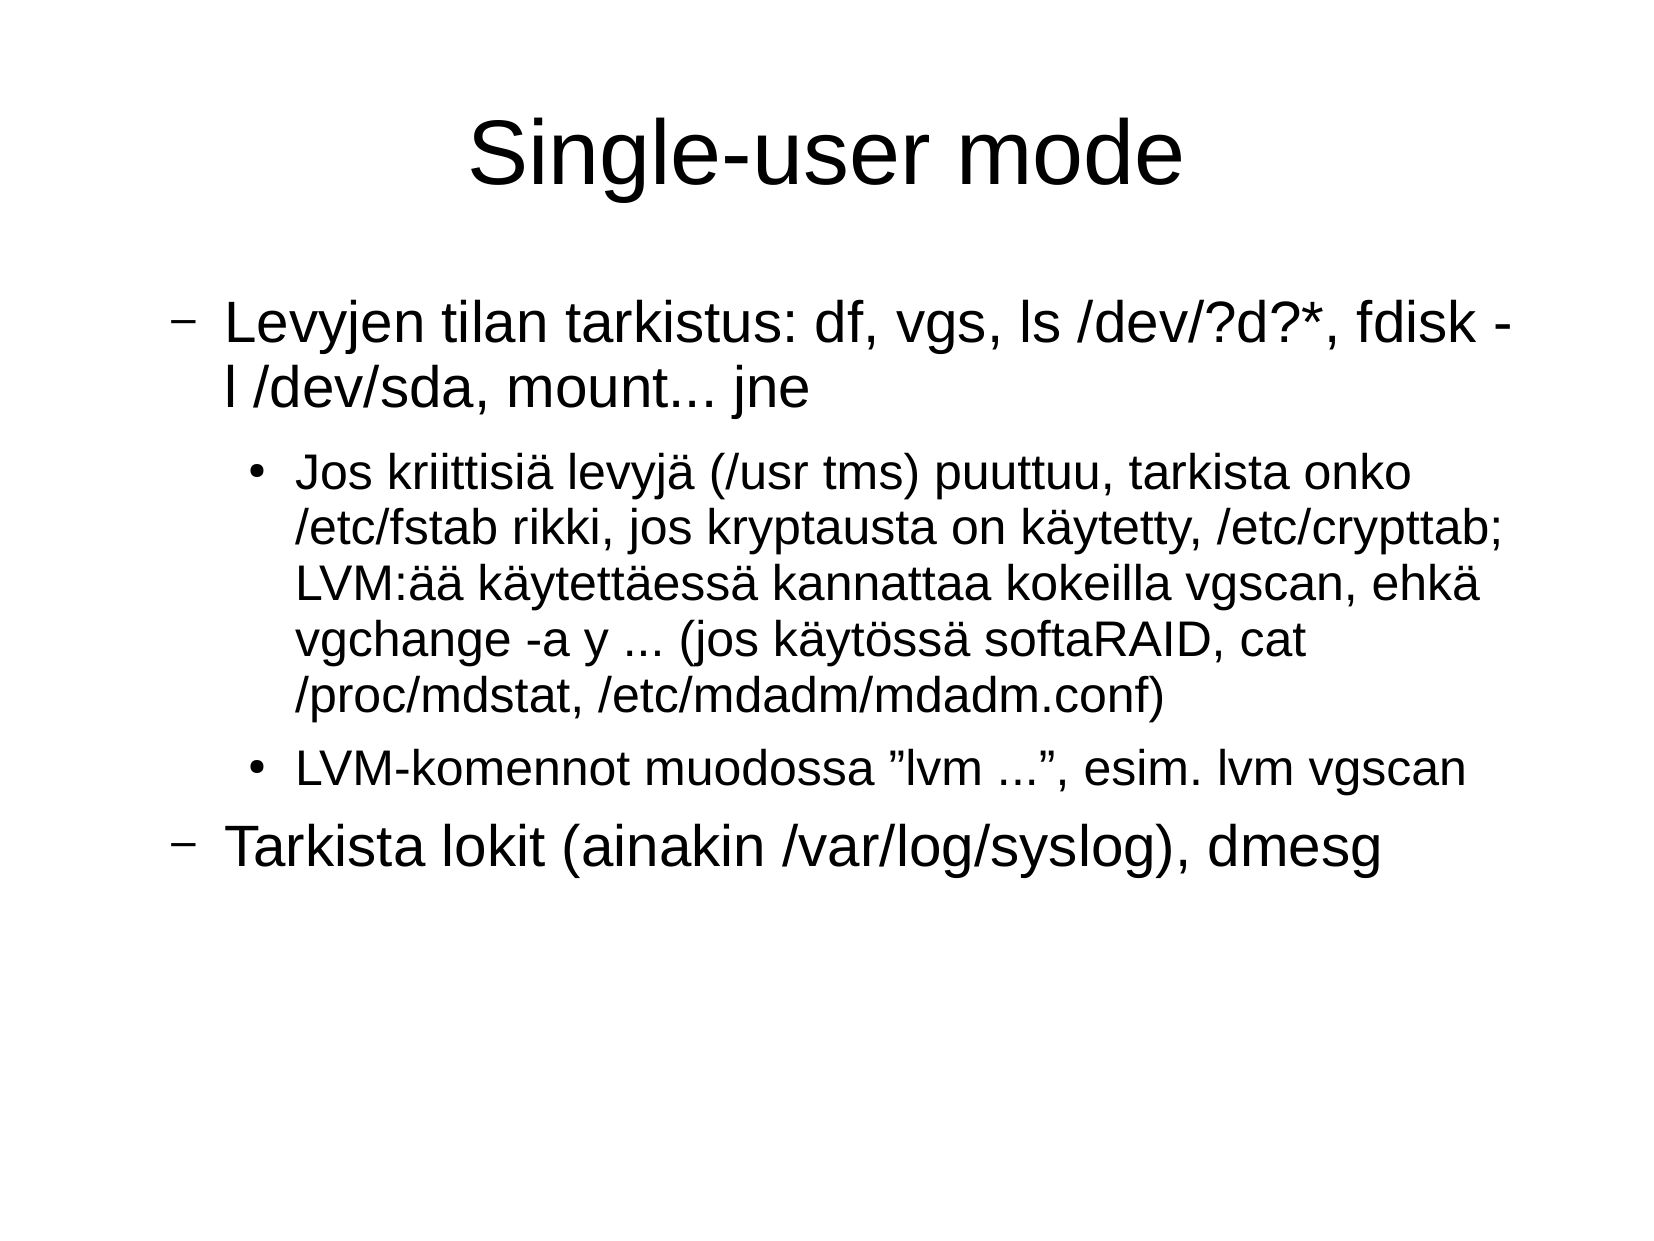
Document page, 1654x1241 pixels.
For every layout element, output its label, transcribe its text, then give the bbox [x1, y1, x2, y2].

title Single-user mode [82, 49, 1571, 257]
list Levyjen tilan tarkistus: df, vgs, ls /dev/?d?*, fdisk -l /dev/sda, mount... jne Jos kriittisiä levyjä (/usr tms) puuttuu, tarkista onko /etc/fstab rikki, jos kryptausta on käytetty, /etc/crypttab; LVM:ää käytettäessä kannattaa kokeilla vgscan, ehkä vgchange -a y ... (jos käytössä softaRAID, cat /proc/mdstat, /etc/mdadm/mdadm.conf) LVM-komennot muodossa ”lvm ...”, esim. lvm vgscan Tarkista lokit (ainakin /var/log/syslog), dmesg [82, 290, 1571, 1010]
